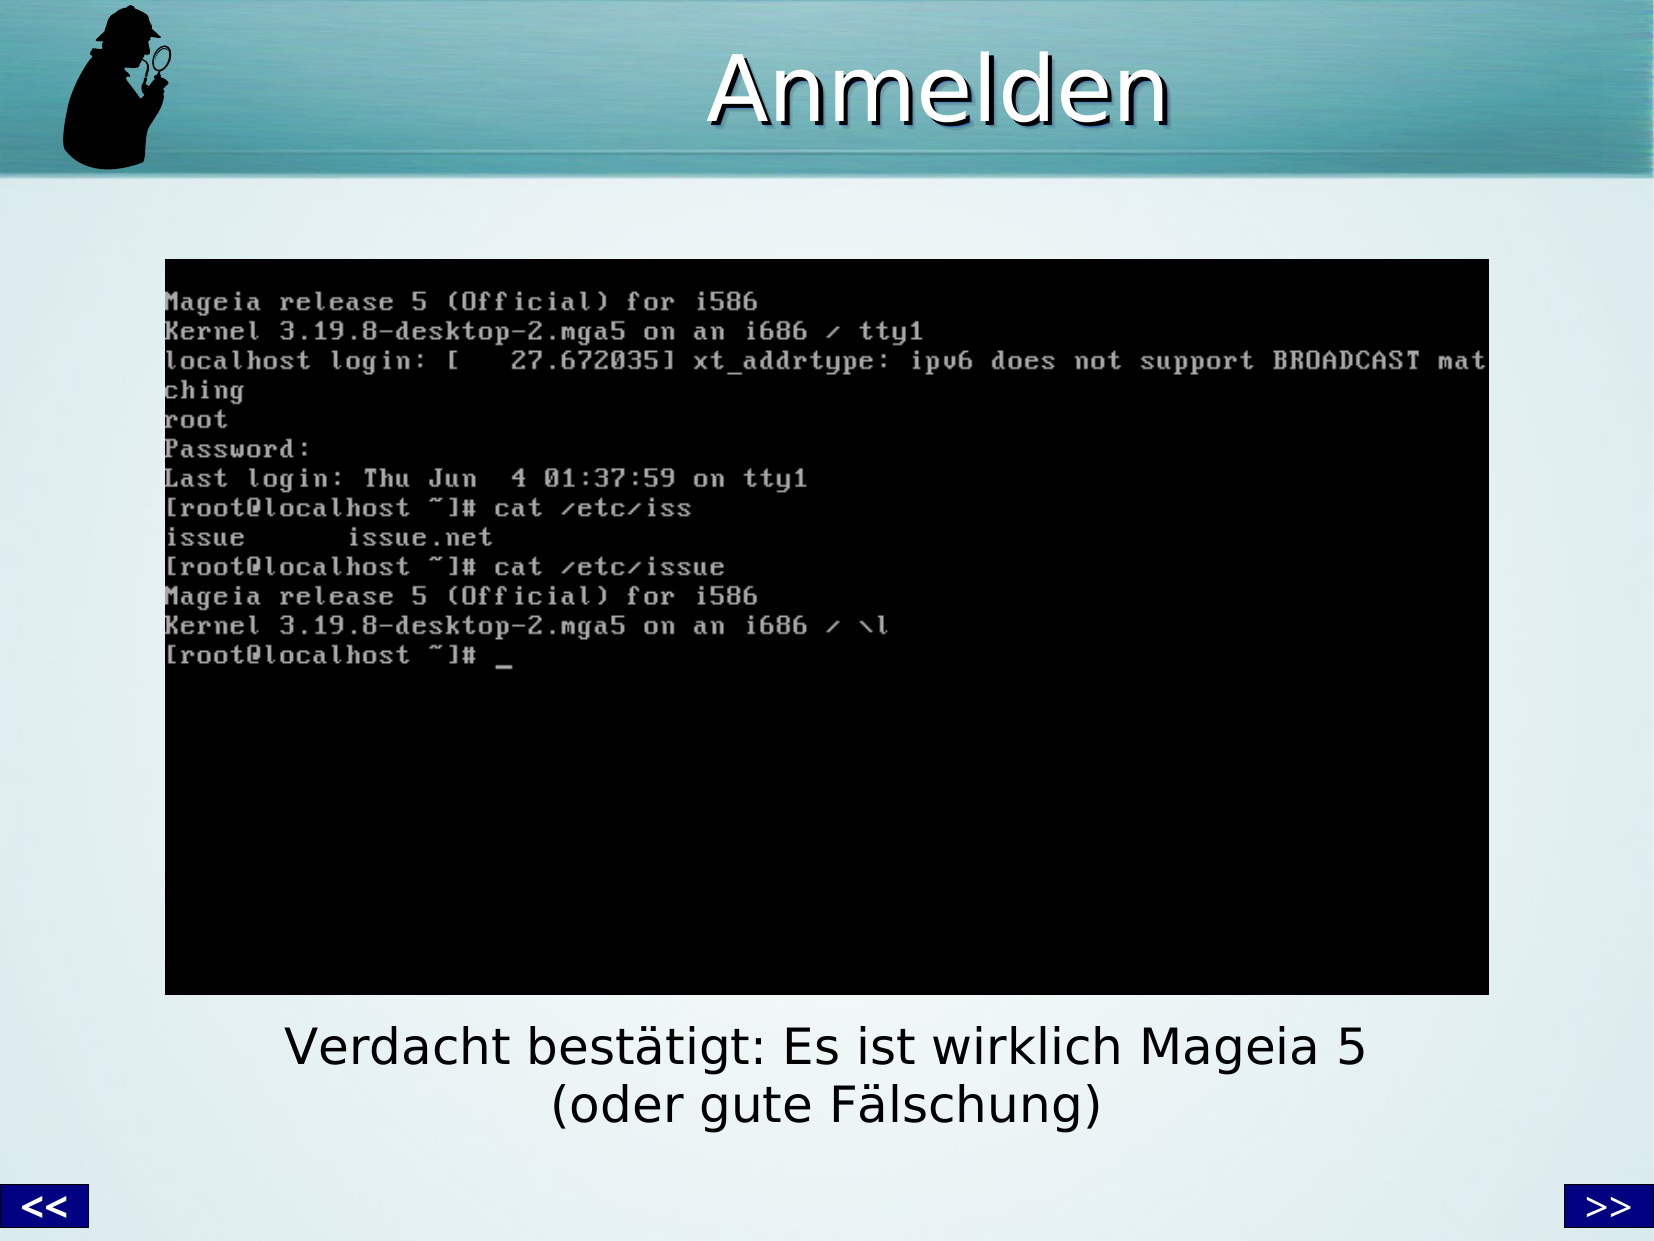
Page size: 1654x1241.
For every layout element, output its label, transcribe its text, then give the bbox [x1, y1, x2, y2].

picture [0, 0, 1654, 1241]
text_box Verdacht bestätigt: Es ist wirklich Mageia 5 (oder gute Fälschung) [271, 1017, 1382, 1135]
title Anmelden [224, 2, 1654, 178]
